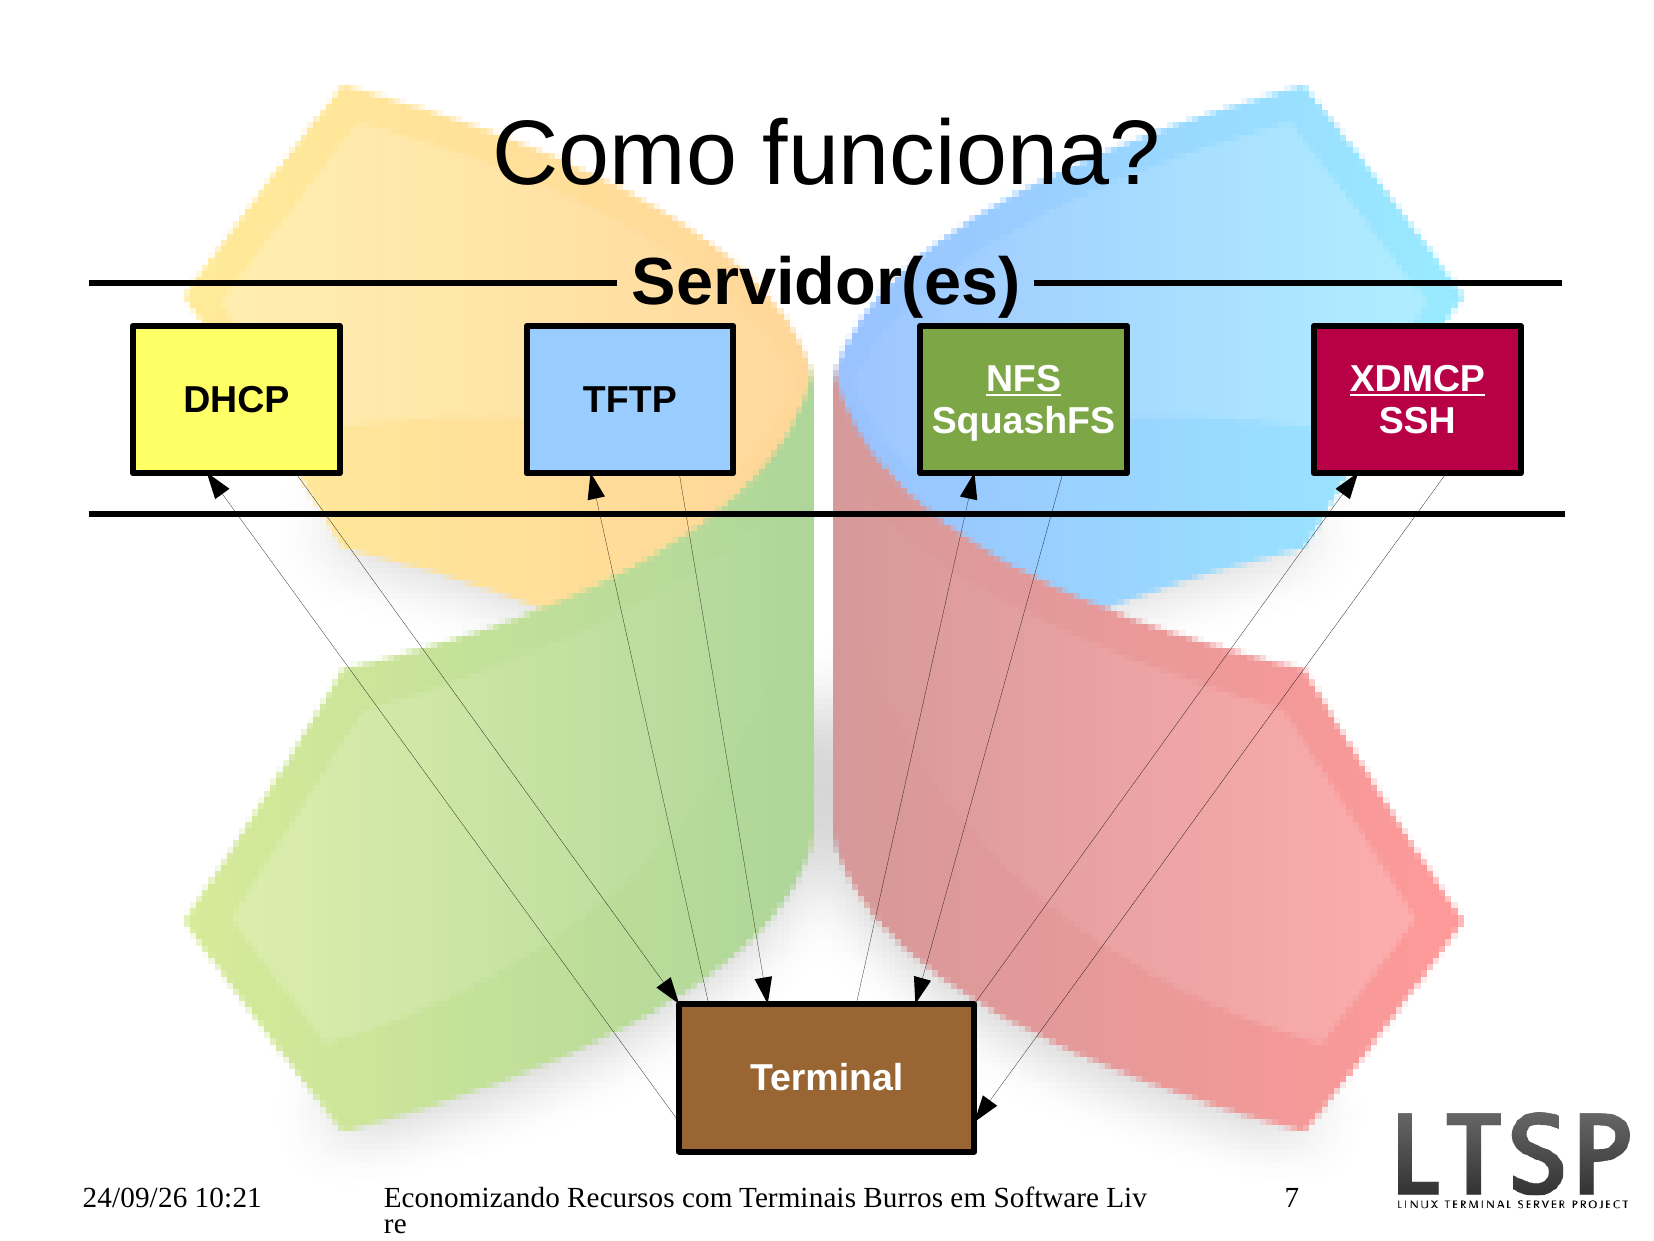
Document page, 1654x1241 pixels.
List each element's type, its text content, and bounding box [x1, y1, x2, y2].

text_box DHCP [132, 325, 340, 474]
title Como funciona? [82, 49, 1571, 257]
picture [1382, 1072, 1639, 1241]
text_box Servidor(es) [616, 236, 1037, 326]
text_box TFTP [526, 325, 734, 474]
text_box XDMCP SSH [1313, 325, 1521, 474]
text_box Terminal [679, 1003, 975, 1152]
text_box NFS SquashFS [920, 325, 1127, 474]
